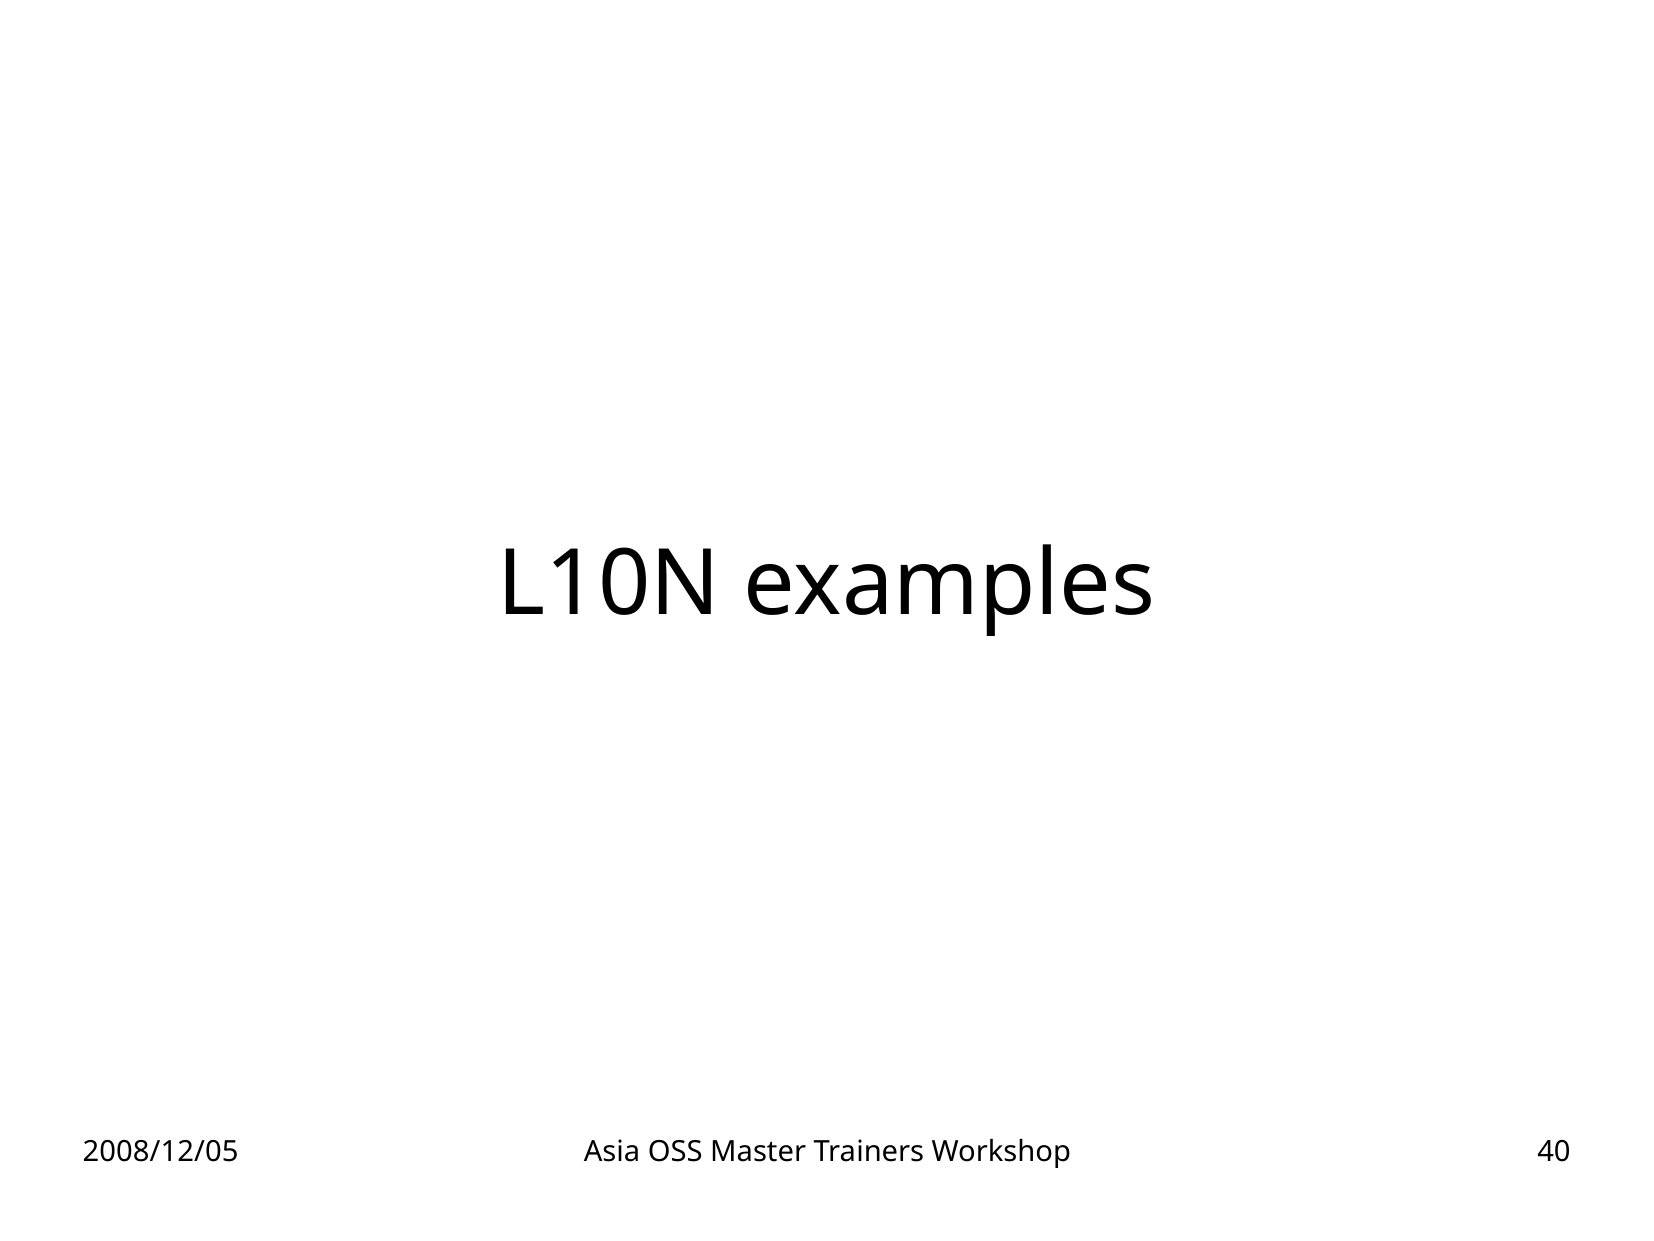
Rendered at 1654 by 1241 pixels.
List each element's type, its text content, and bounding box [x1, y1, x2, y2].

title L10N examples [82, 49, 1571, 1109]
